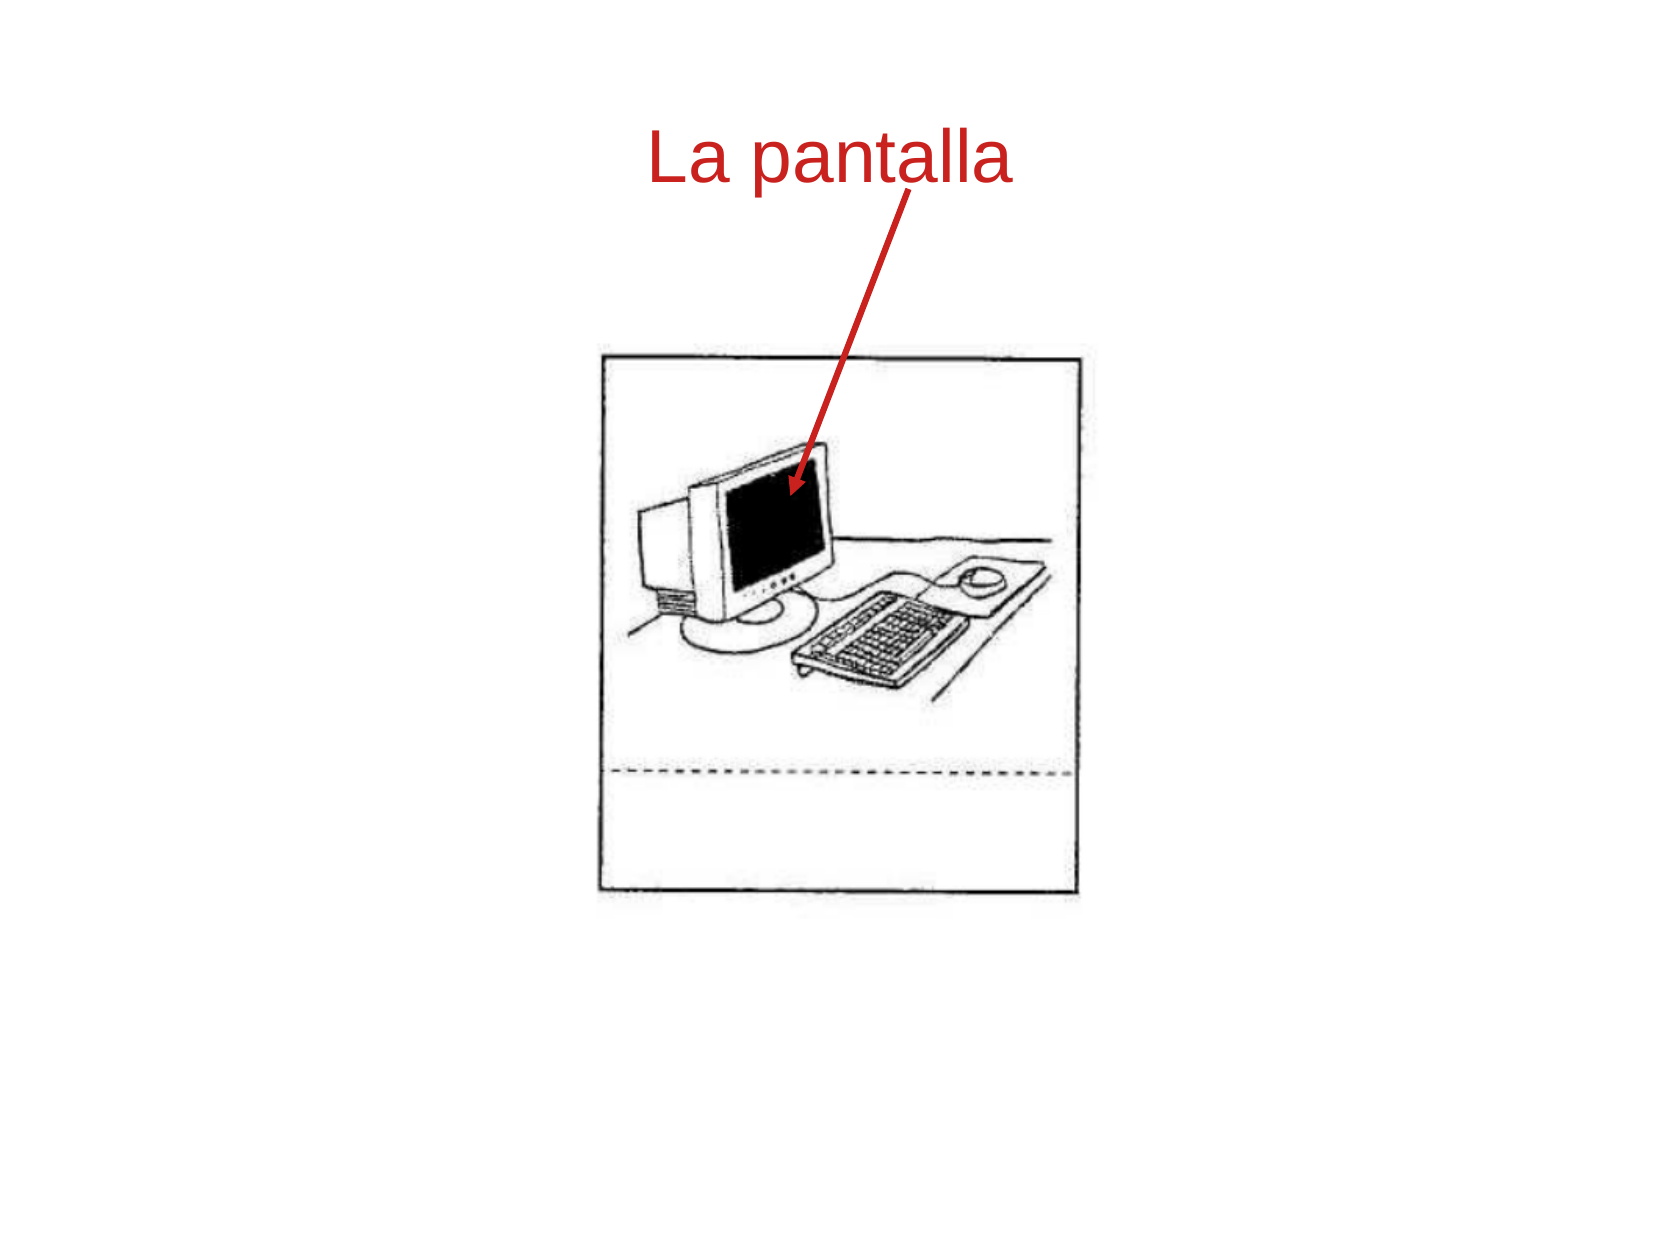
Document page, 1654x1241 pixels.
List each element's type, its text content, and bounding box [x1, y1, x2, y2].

picture [569, 328, 1106, 922]
text_box La pantalla [289, 49, 1371, 257]
